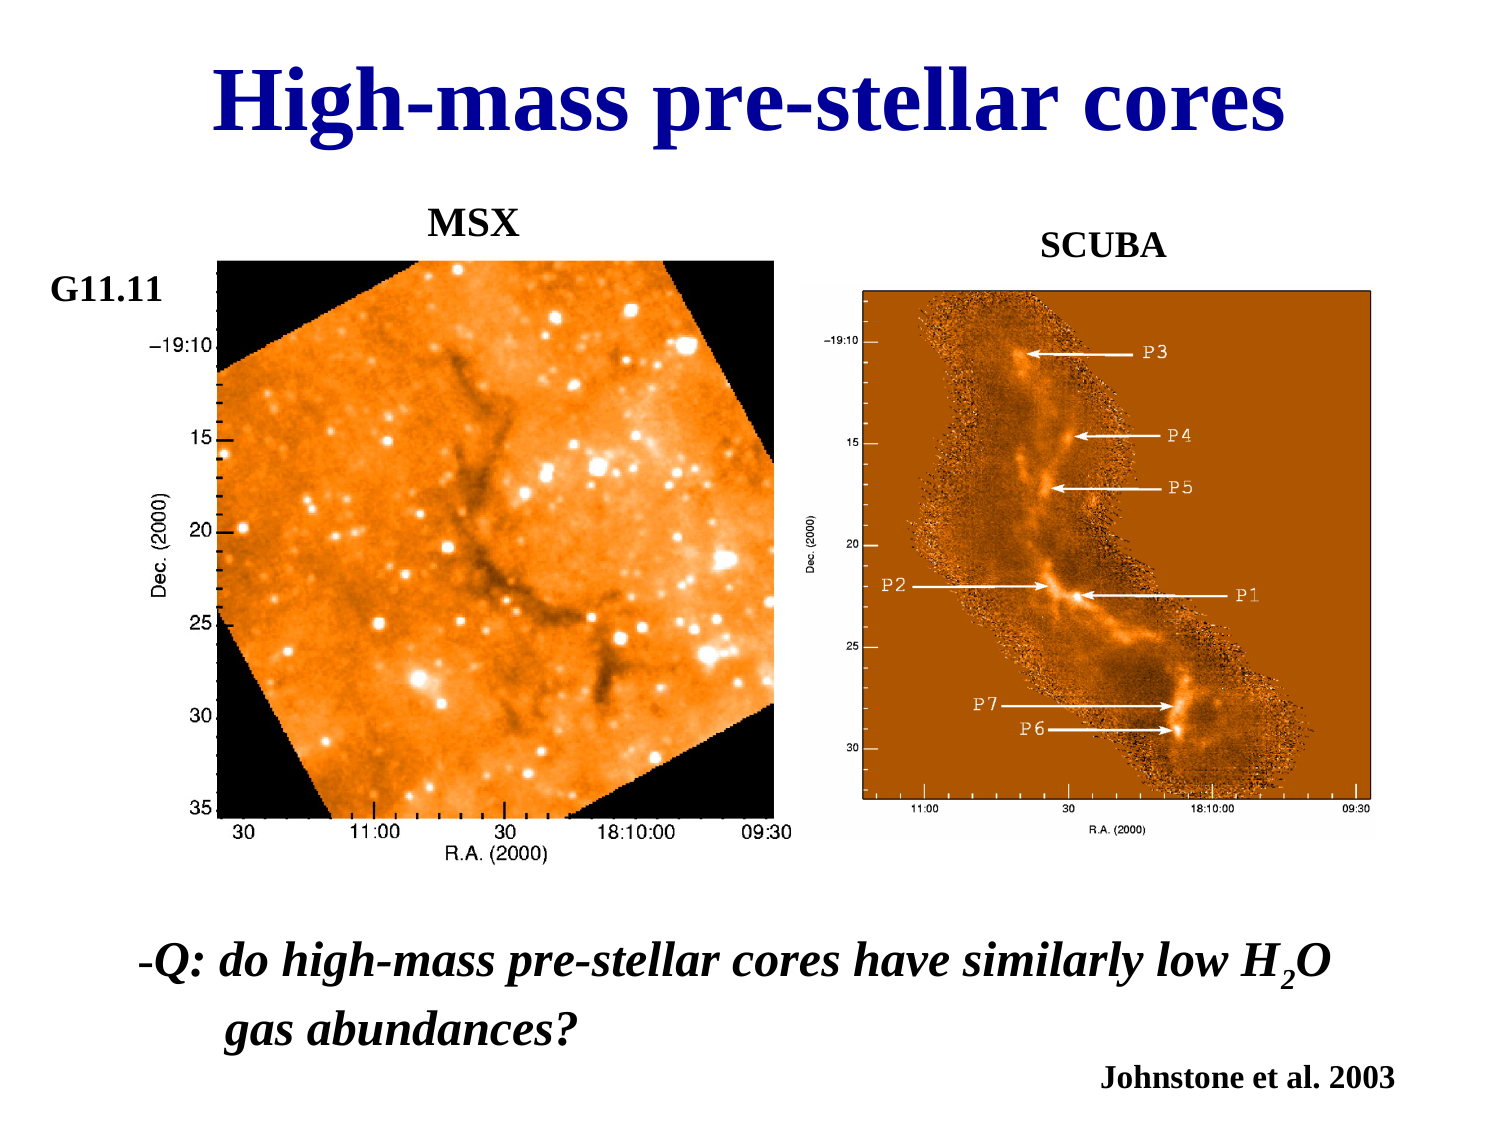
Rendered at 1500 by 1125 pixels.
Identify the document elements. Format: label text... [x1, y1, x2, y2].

title High-mass pre-stellar cores [112, 0, 1388, 188]
text_box SCUBA [1025, 212, 1182, 273]
text_box G11.11 [35, 256, 179, 317]
text_box MSX [412, 187, 536, 253]
text_box Johnstone et al. 2003 [1085, 1047, 1412, 1103]
text_box Q: do high-mass pre-stellar cores have similarly low H2O gas abundances? [122, 919, 1359, 1063]
picture [137, 250, 1375, 874]
